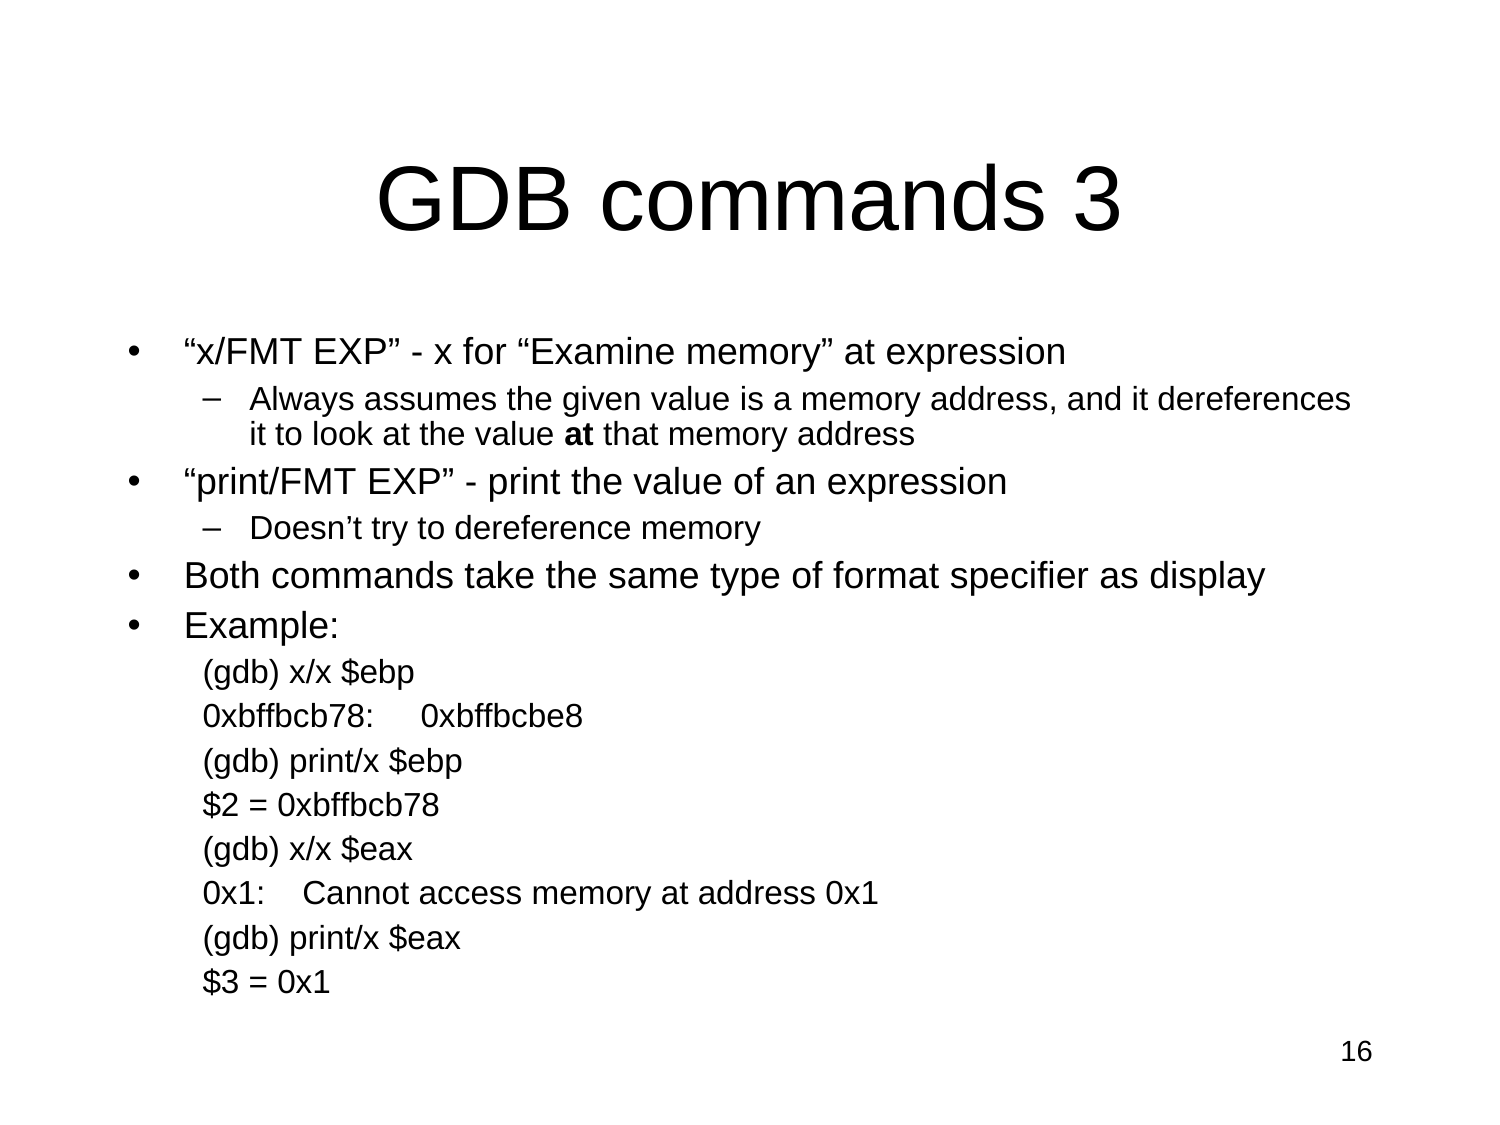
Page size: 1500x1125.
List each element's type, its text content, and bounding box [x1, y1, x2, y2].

text_box <number> [1074, 1025, 1388, 1101]
title GDB commands 3 [112, 99, 1388, 288]
list “x/FMT EXP” - x for “Examine memory” at expression Always assumes the given value is a memory address, and it dereferences it to look at the value at that memory address “print/FMT EXP” - print the value of an expression Doesn’t try to dereference memory Both commands take the same type of format specifier as display Example: (gdb) x/x $ebp 0xbffbcb78: 0xbffbcbe8 (gdb) print/x $ebp $2 = 0xbffbcb78 (gdb) x/x $eax 0x1: Cannot access memory at address 0x1 (gdb) print/x $eax $3 = 0x1 [112, 324, 1388, 1009]
